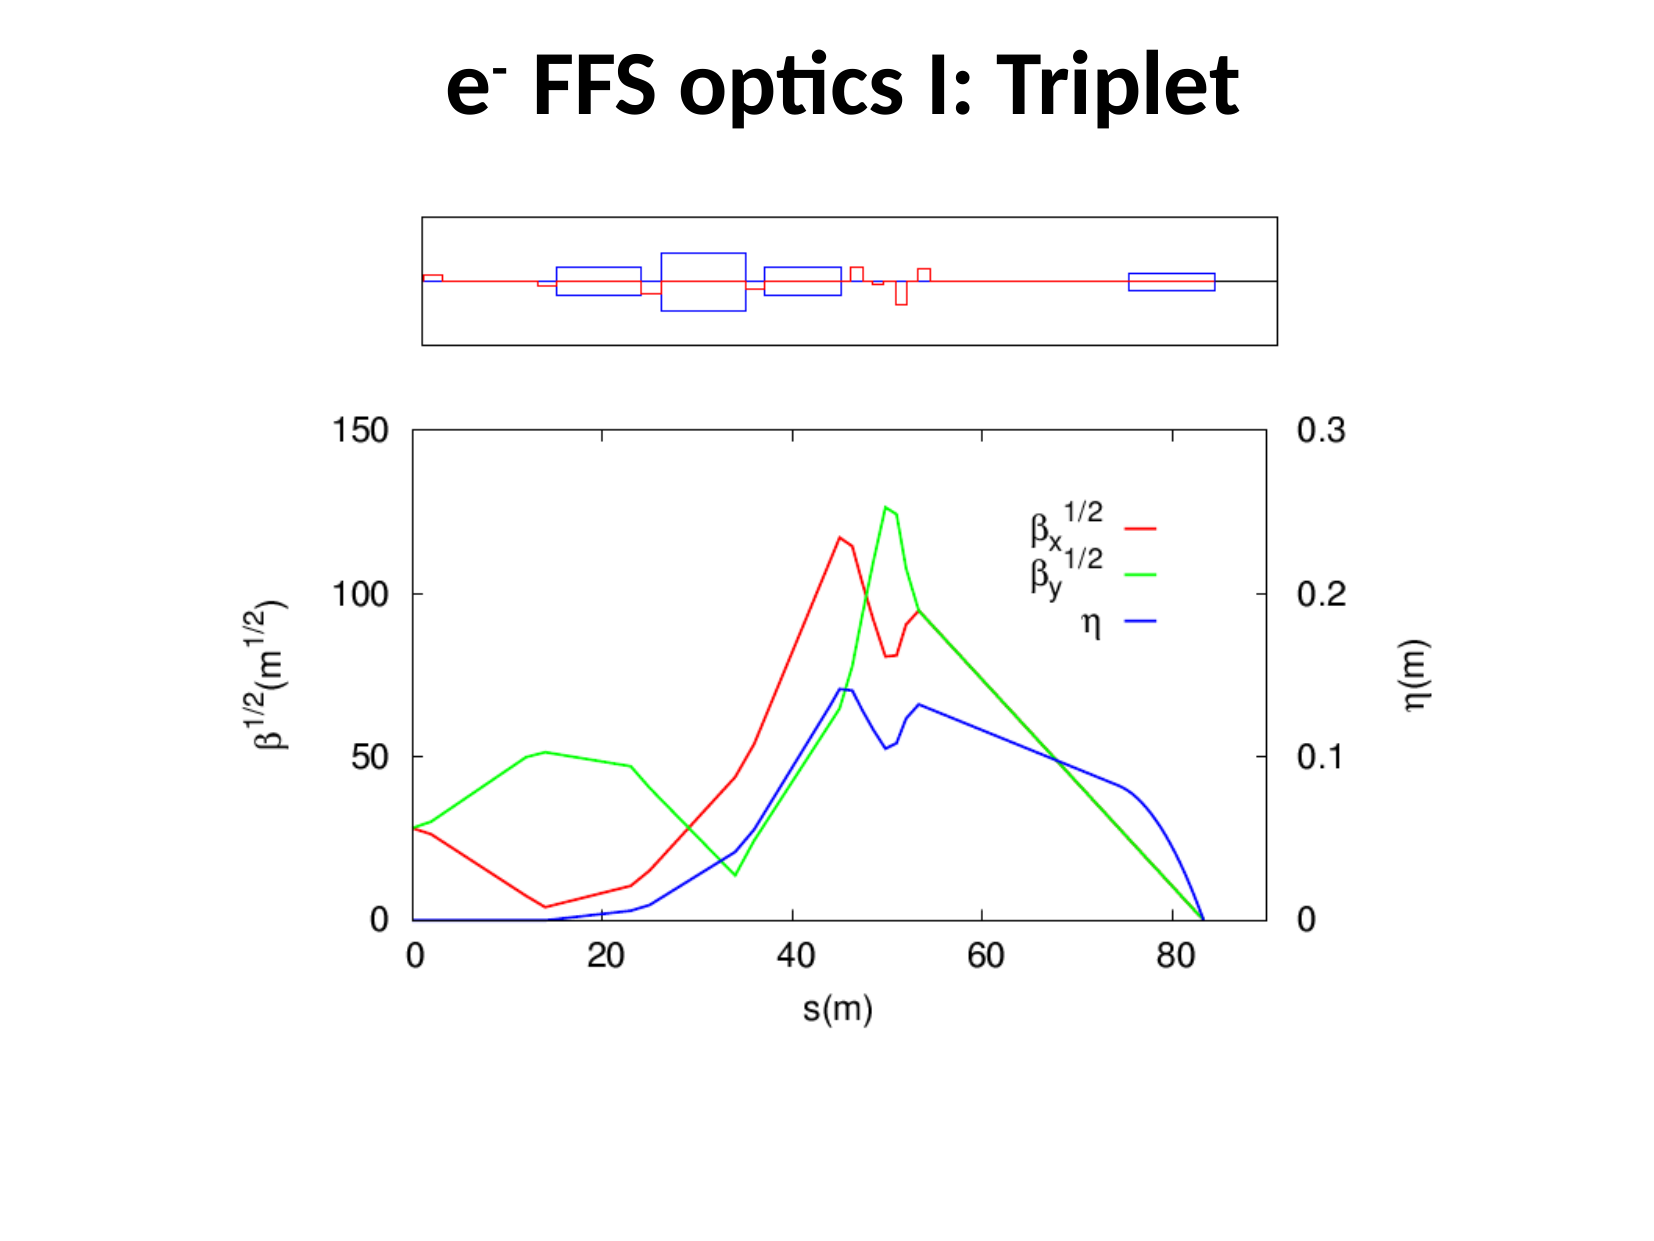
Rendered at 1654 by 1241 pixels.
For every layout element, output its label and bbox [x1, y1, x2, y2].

picture [209, 212, 1463, 1050]
